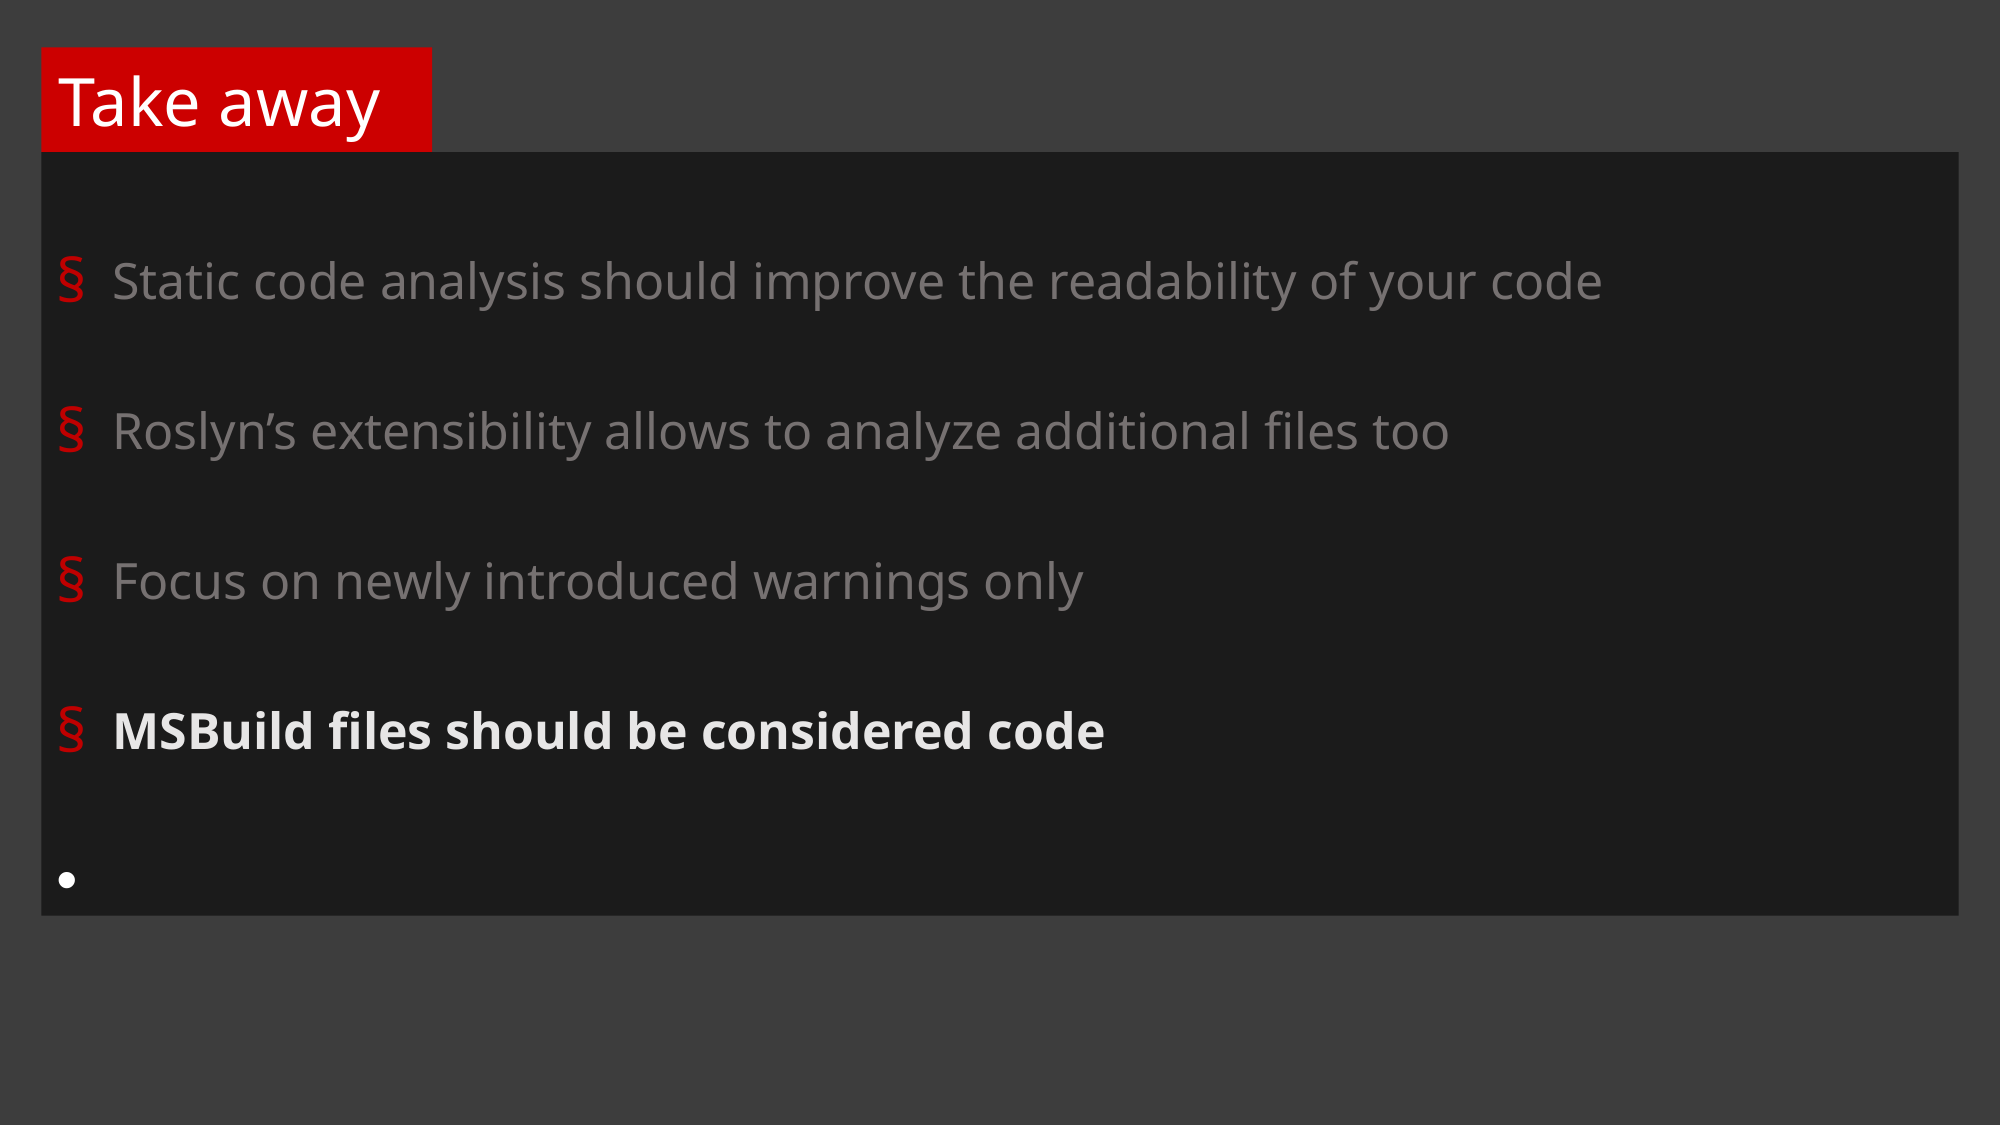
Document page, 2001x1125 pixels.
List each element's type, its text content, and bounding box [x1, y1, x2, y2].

text_box [0, 0, 2000, 1125]
text_box Take away [41, 47, 433, 152]
text_box Static code analysis should improve the readability of your code Roslyn’s extensibility allows to analyze additional files too Focus on newly introduced warnings only MSBuild files should be considered code [41, 152, 1959, 916]
